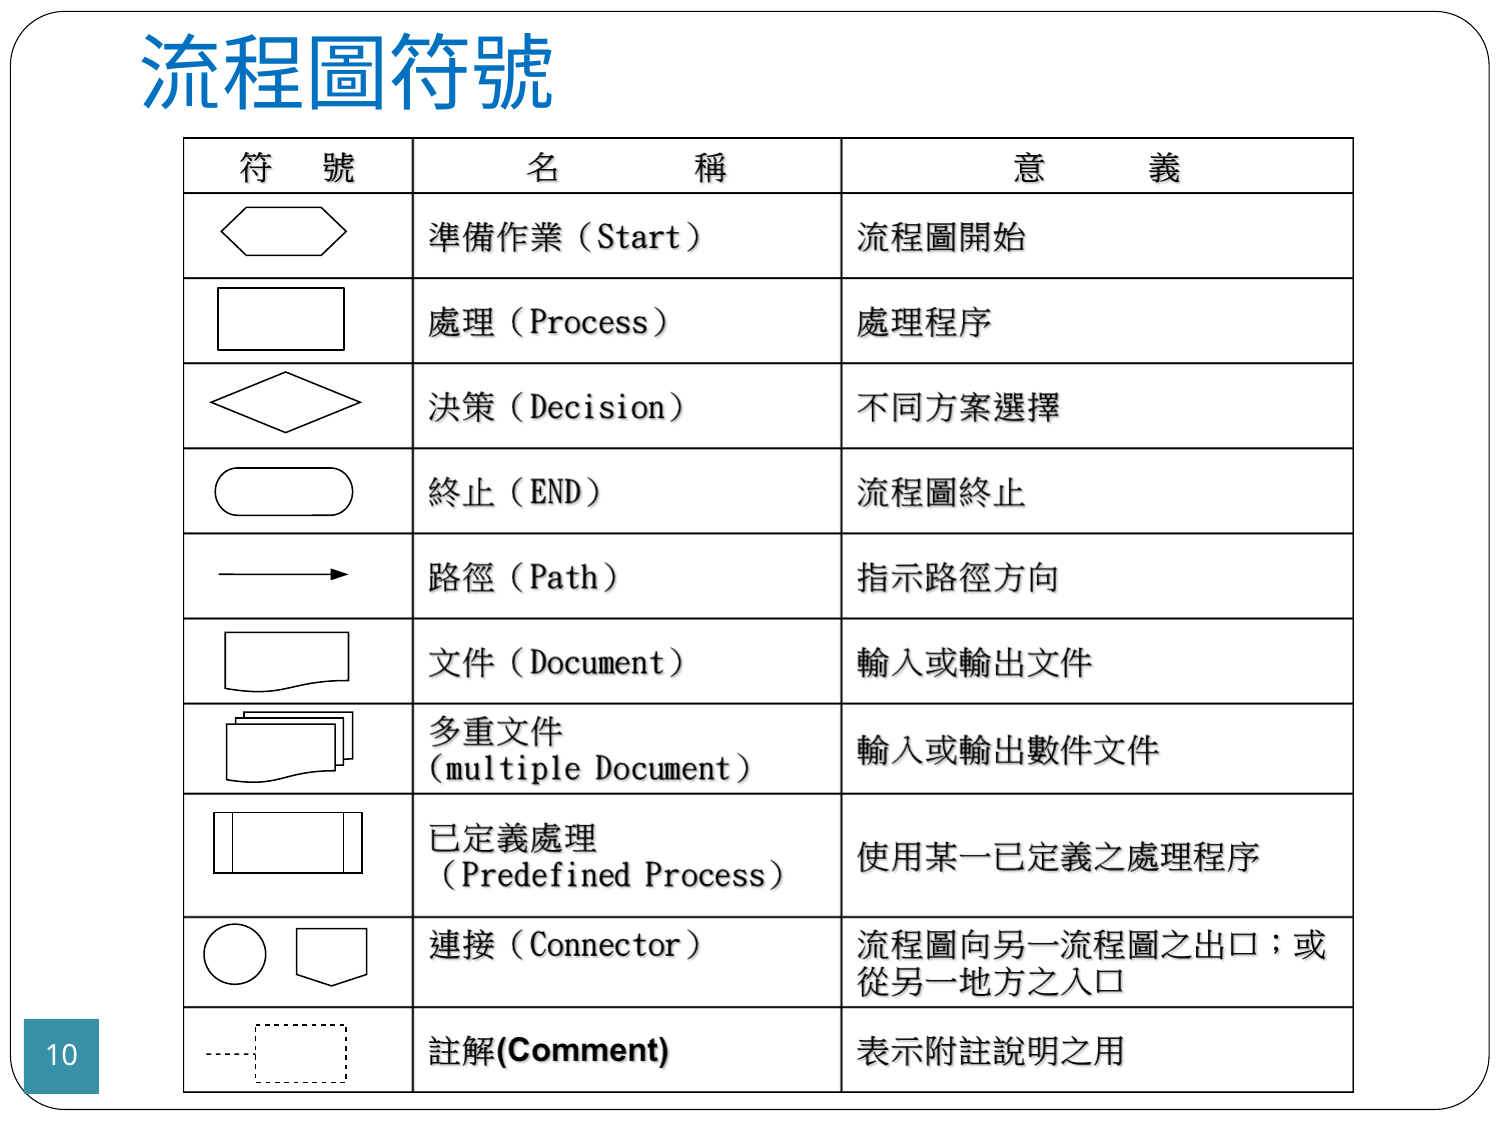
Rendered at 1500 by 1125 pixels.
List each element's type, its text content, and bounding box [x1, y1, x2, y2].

text_box [296, 928, 367, 986]
text_box [211, 364, 367, 433]
text_box [226, 712, 353, 783]
text_box 10 [23, 1018, 99, 1094]
text_box [204, 924, 266, 985]
text_box [225, 632, 349, 692]
text_box [221, 207, 347, 256]
picture [183, 135, 1354, 1093]
text_box [214, 813, 362, 873]
text_box [256, 1025, 346, 1082]
text_box [215, 468, 353, 516]
title 流程圖符號 [123, 0, 1399, 135]
